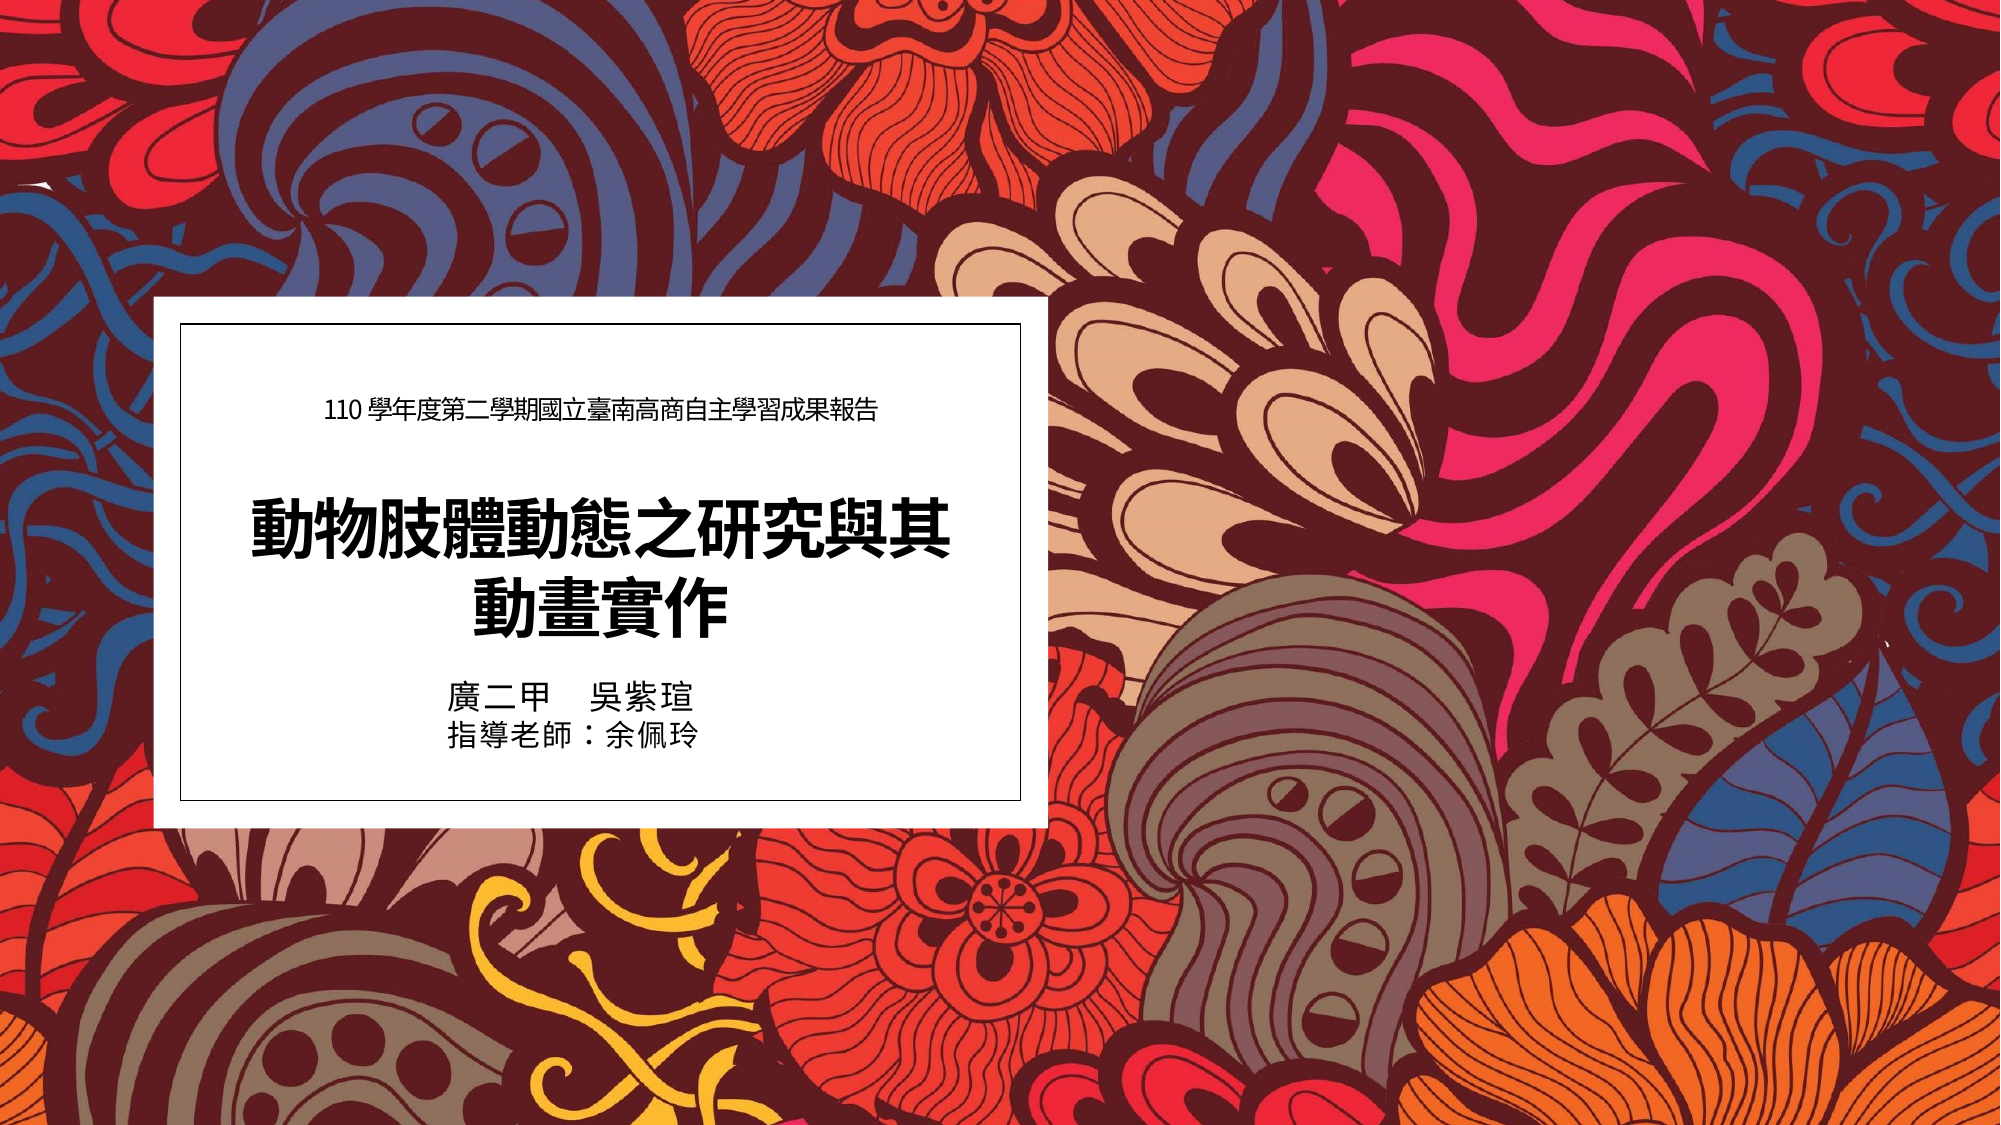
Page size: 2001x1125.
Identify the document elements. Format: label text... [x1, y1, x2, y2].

picture [0, 0, 2000, 1125]
text_box [153, 296, 1049, 829]
subtitle 廣二甲 吳紫瑄 指導老師：余佩玲 [432, 668, 770, 761]
title 110學年度第二學期國立臺南高商自主學習成果報告 動物肢體動態之研究與其動畫實作 [209, 385, 993, 653]
